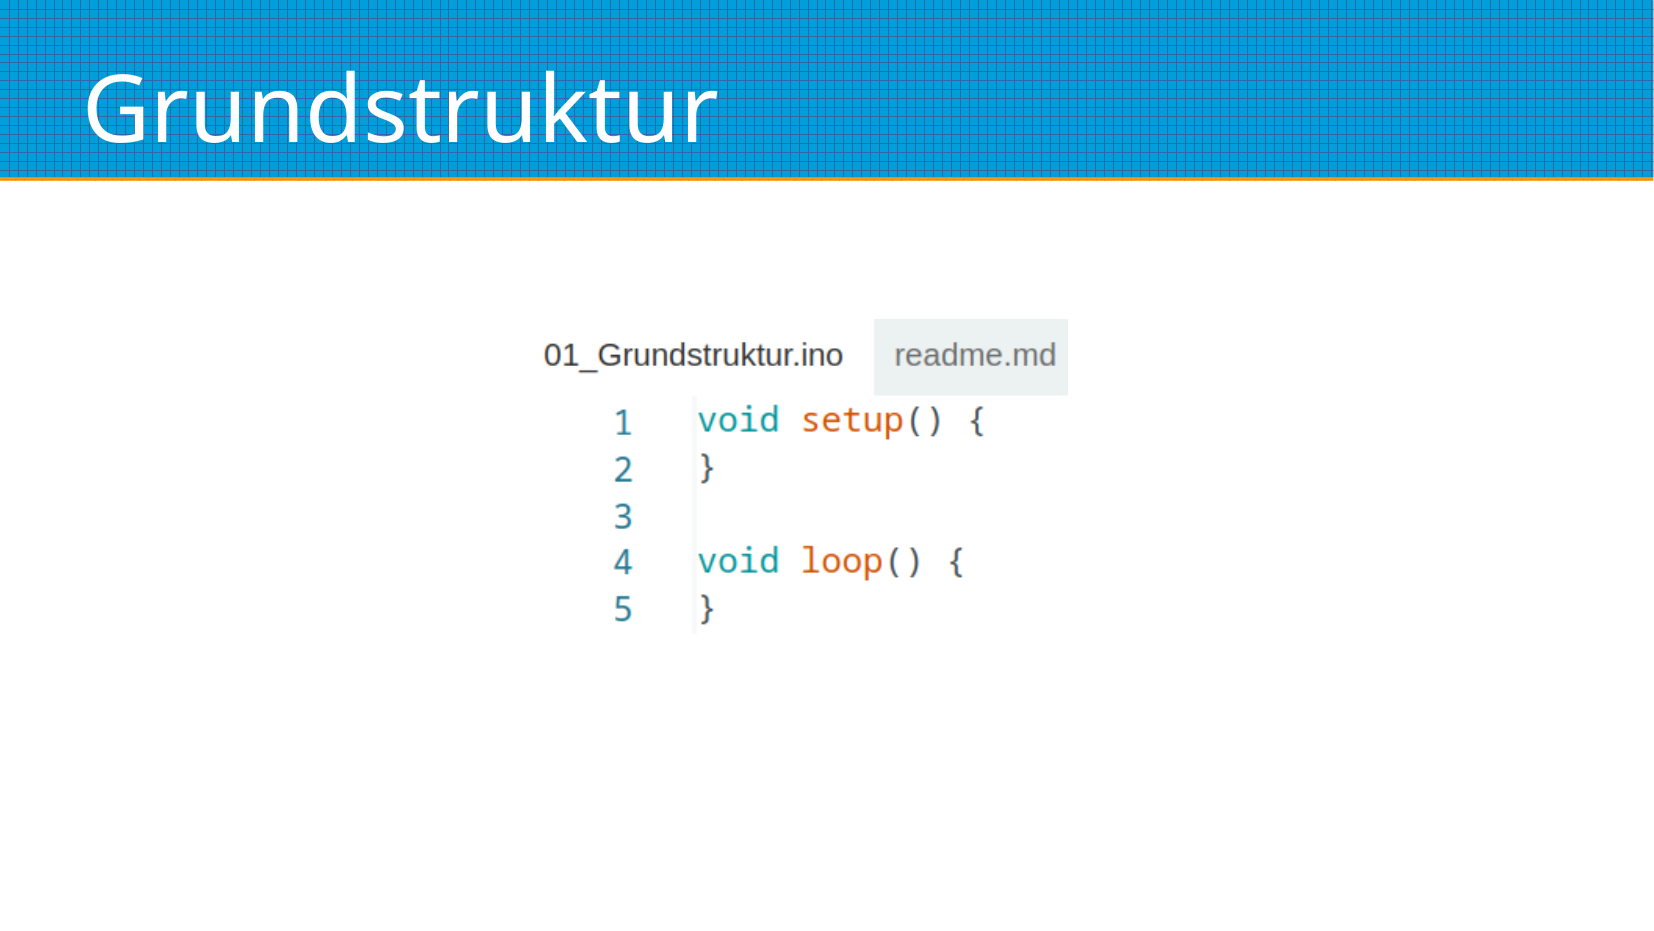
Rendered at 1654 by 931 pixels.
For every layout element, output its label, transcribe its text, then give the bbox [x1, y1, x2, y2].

title Grundstruktur [82, 14, 1571, 171]
picture [528, 319, 1068, 634]
